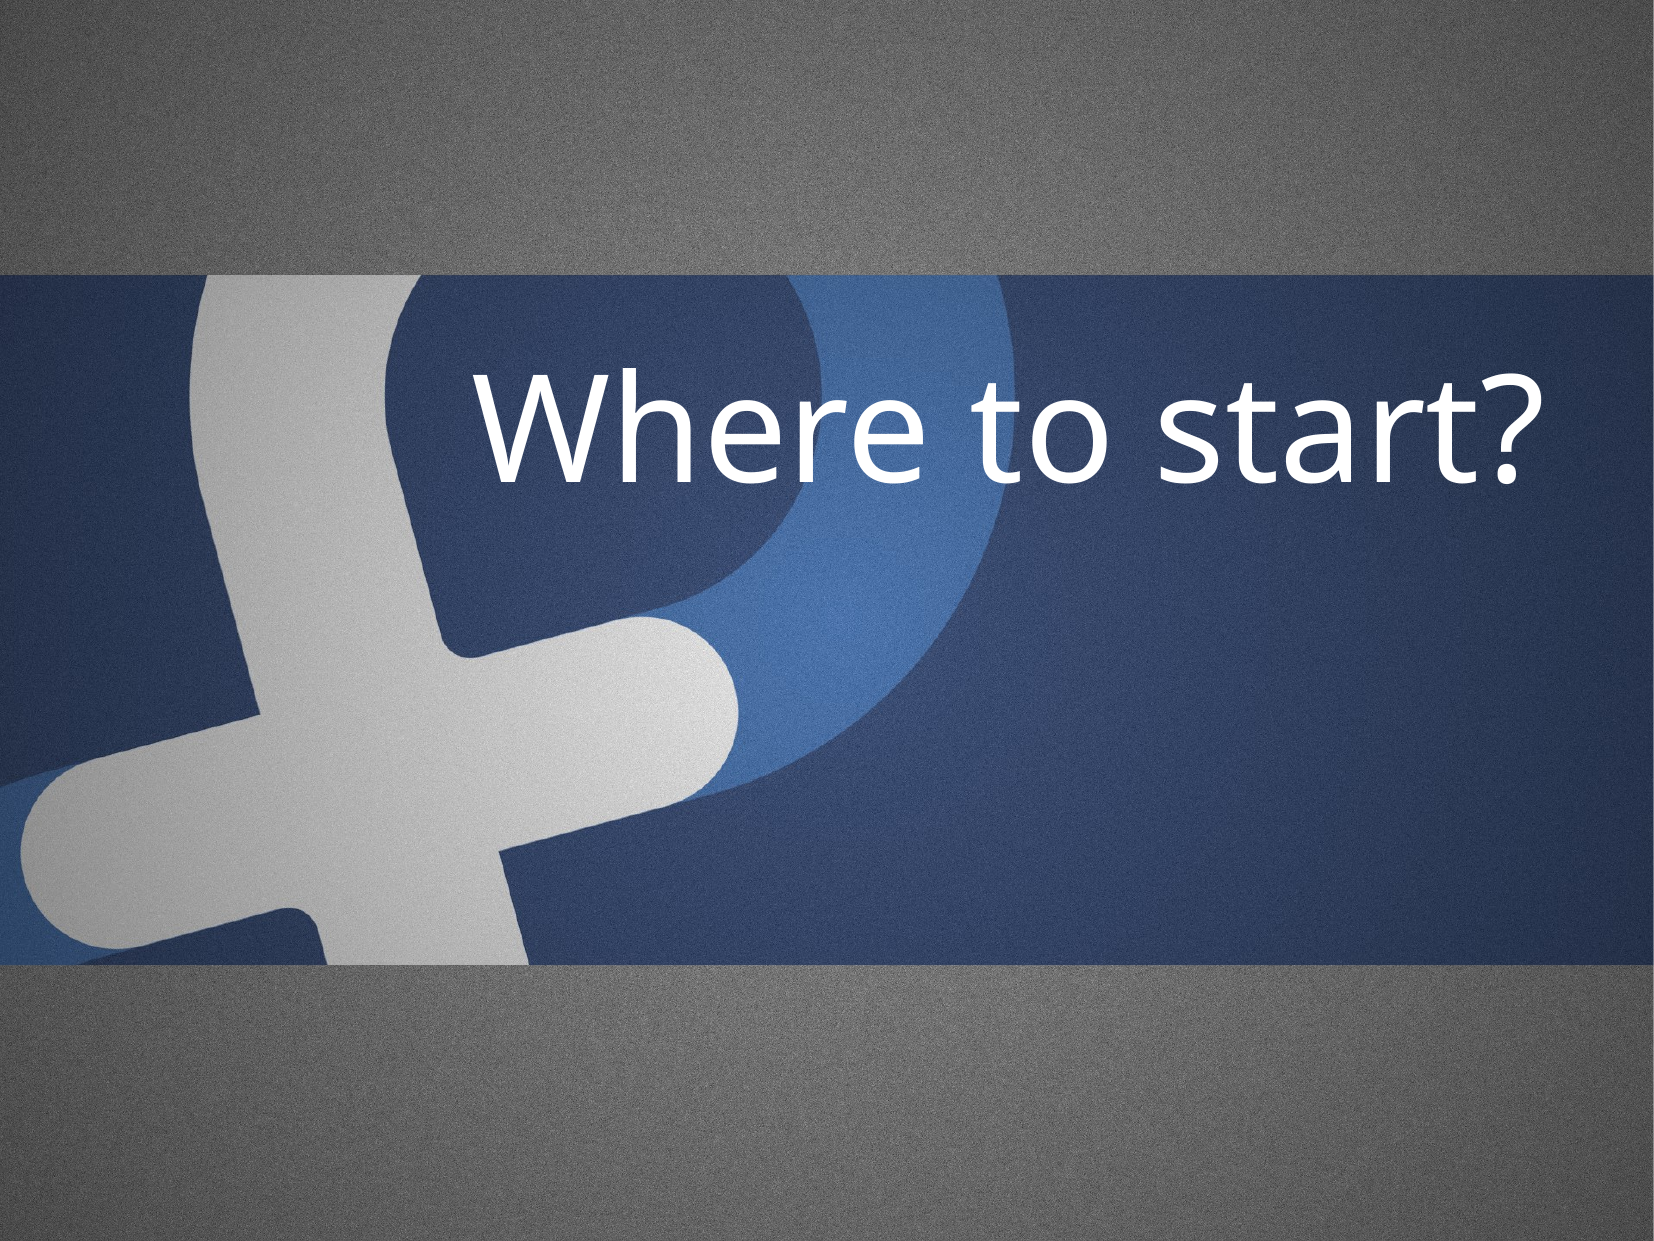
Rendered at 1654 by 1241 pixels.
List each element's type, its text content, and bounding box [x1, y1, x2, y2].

picture [0, 0, 1654, 1241]
text_box Where to start? [369, 315, 1561, 654]
